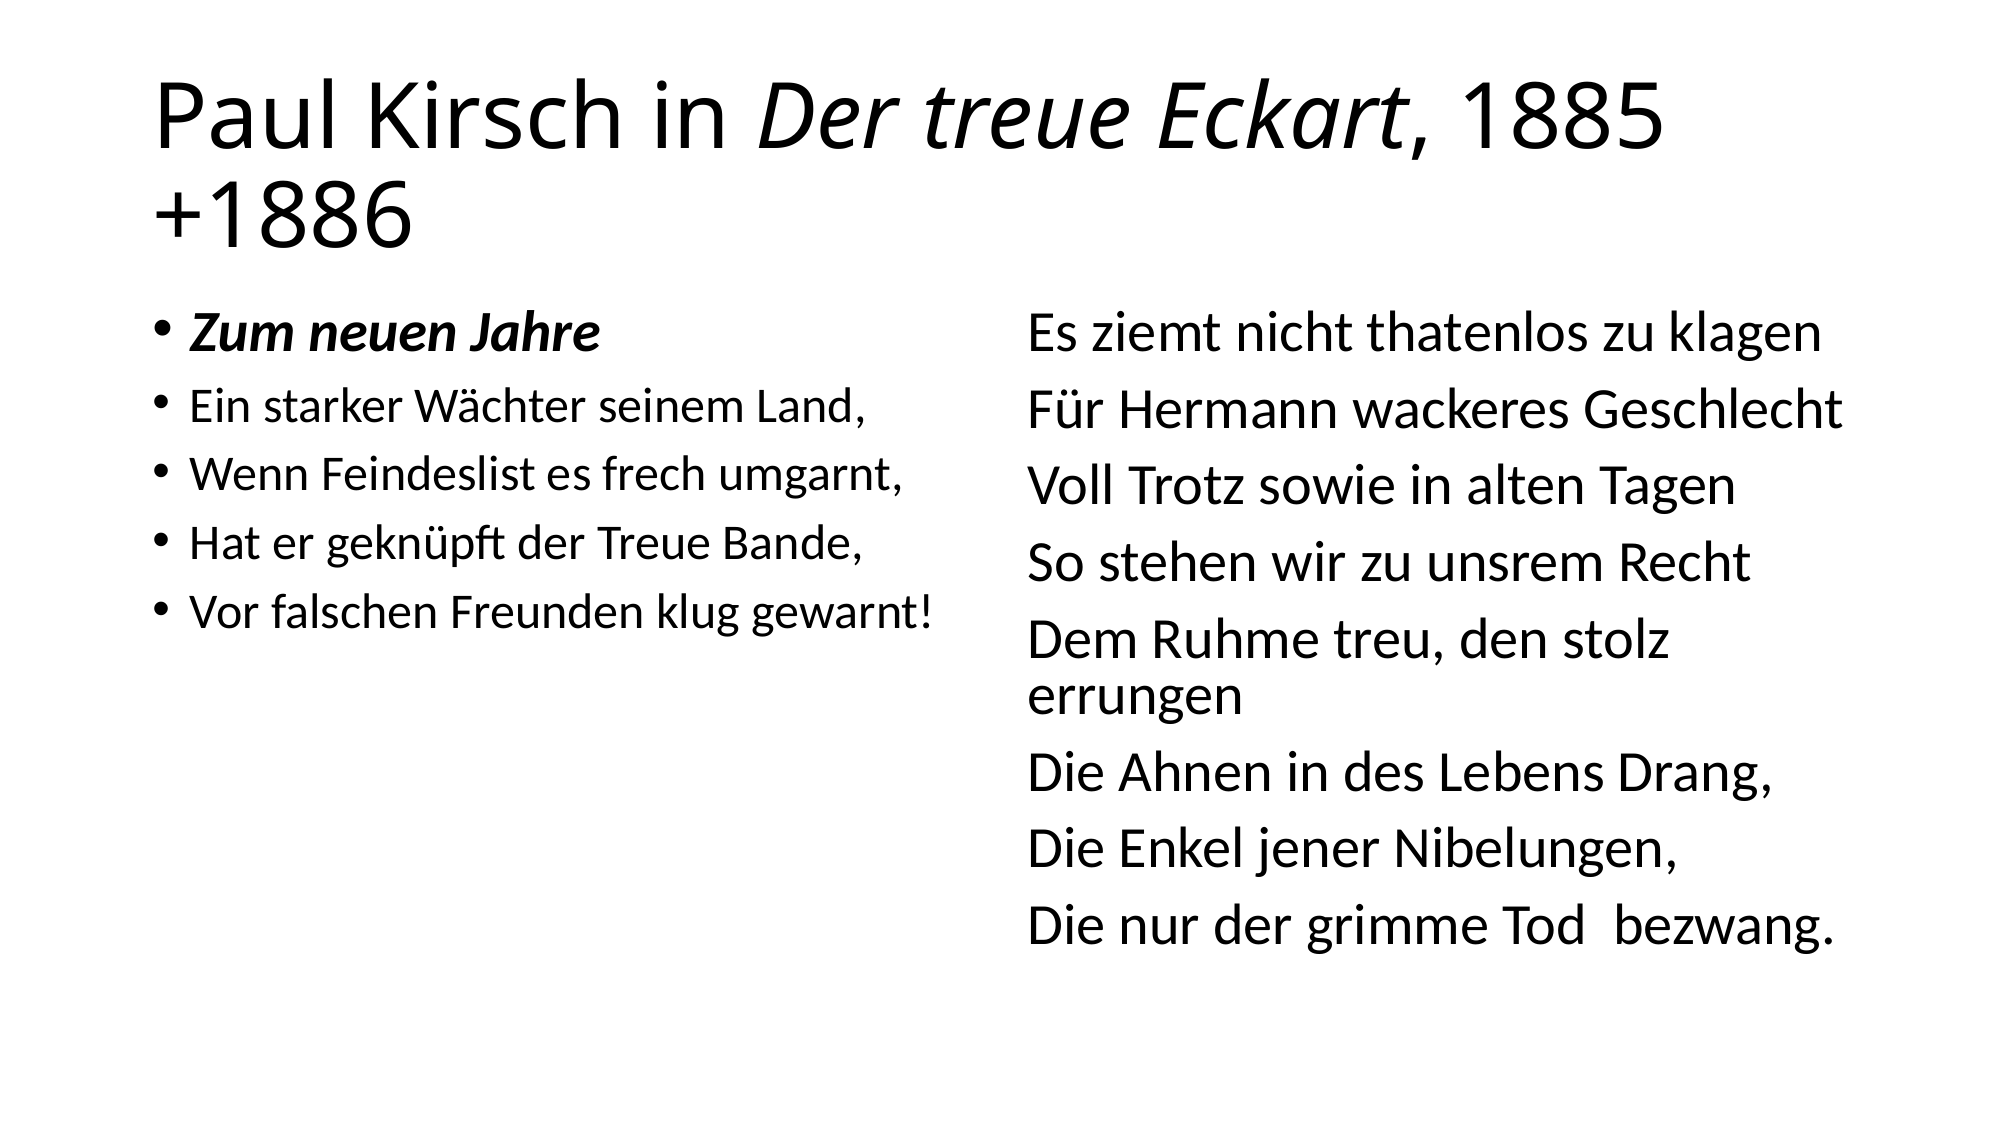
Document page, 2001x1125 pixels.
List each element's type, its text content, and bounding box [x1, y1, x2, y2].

list Es ziemt nicht thatenlos zu klagen Für Hermann wackeres Geschlecht Voll Trotz sowie in alten Tagen So stehen wir zu unsrem Recht Dem Ruhme treu, den stolz errungen Die Ahnen in des Lebens Drang, Die Enkel jener Nibelungen, Die nur der grimme Tod bezwang. [1012, 299, 1863, 1014]
list Zum neuen Jahre Ein starker Wächter seinem Land, Wenn Feindeslist es frech umgarnt, Hat er geknüpft der Treue Bande, Vor falschen Freunden klug gewarnt! [137, 299, 988, 1014]
title Paul Kirsch in Der treue Eckart, 1885 +1886 [137, 59, 1863, 278]
